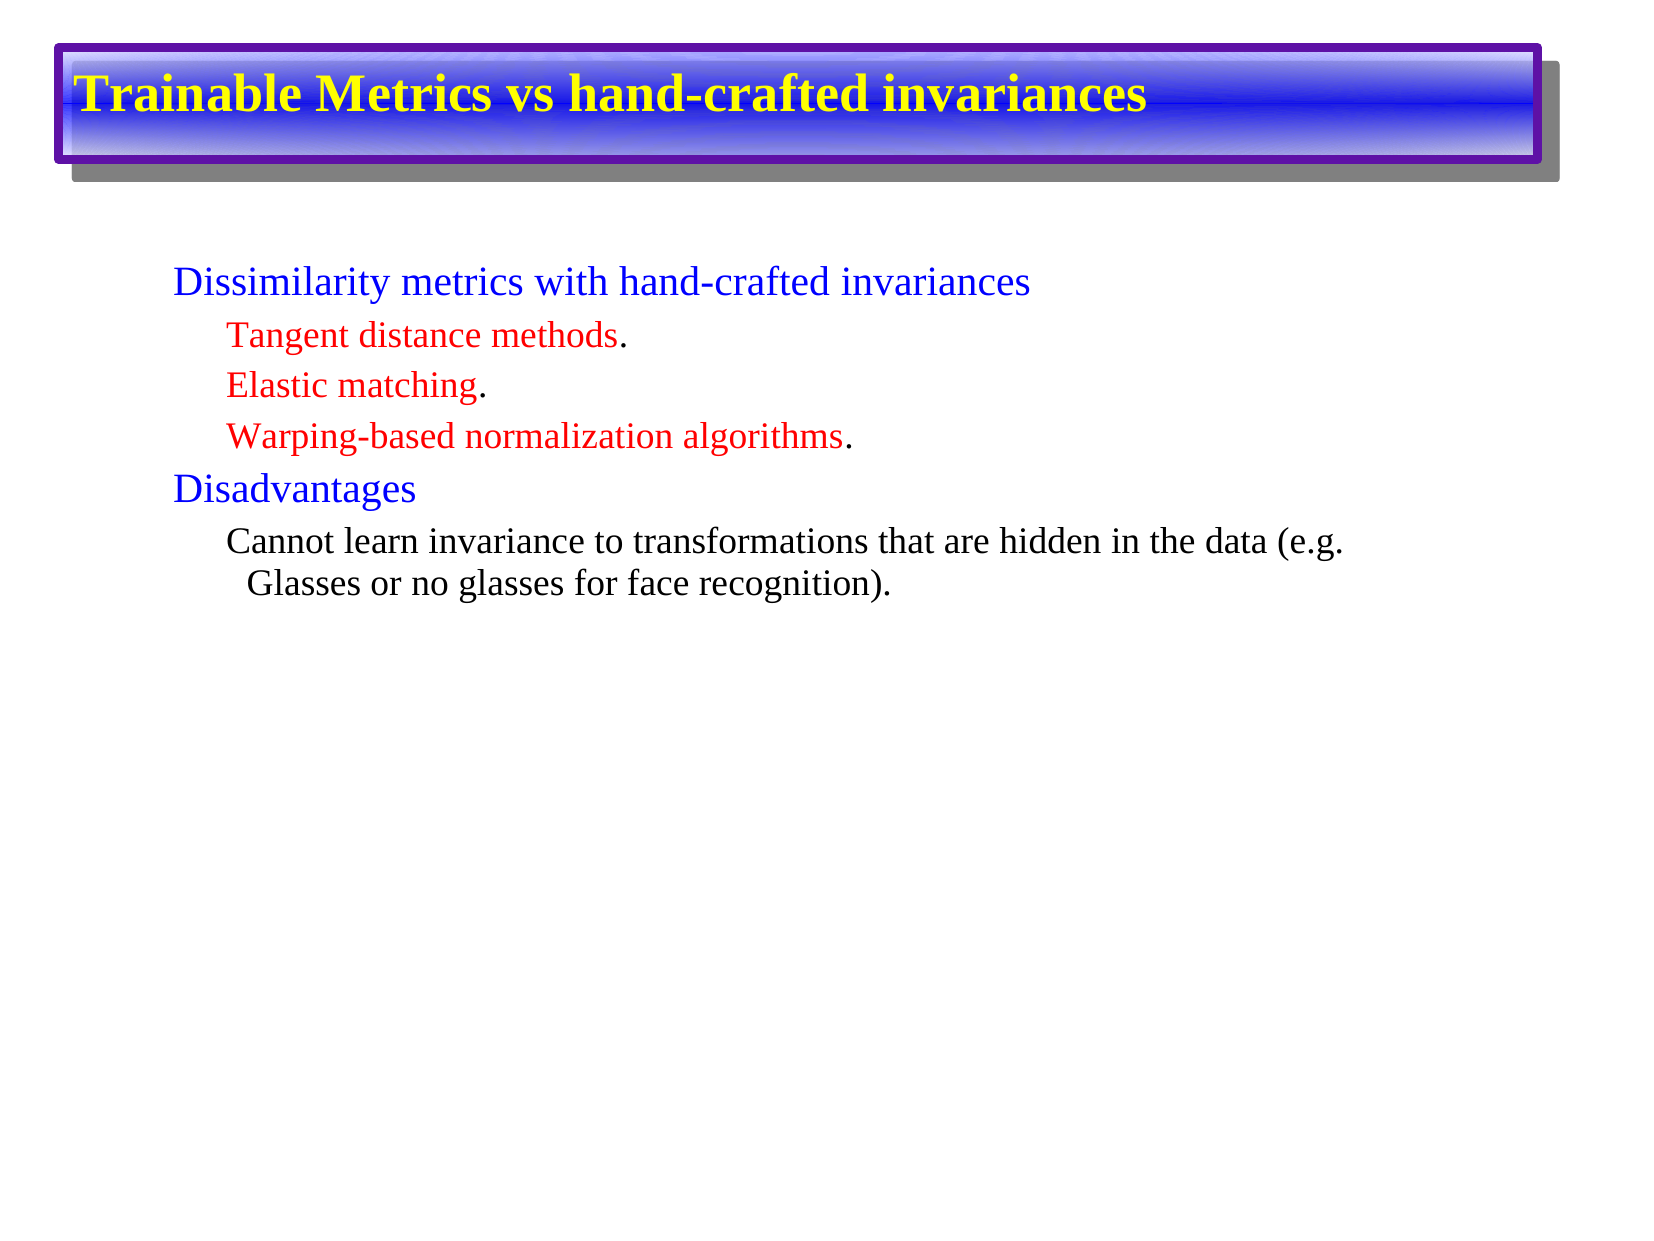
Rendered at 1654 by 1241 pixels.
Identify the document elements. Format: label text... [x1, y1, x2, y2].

text_box Trainable Metrics vs hand-crafted invariances [58, 47, 1538, 160]
text_box Dissimilarity metrics with hand-crafted invariances Tangent distance methods. Elastic matching. Warping-based normalization algorithms. Disadvantages Cannot learn invariance to transformations that are hidden in the data (e.g. Glasses or no glasses for face recognition). [162, 258, 1388, 1013]
